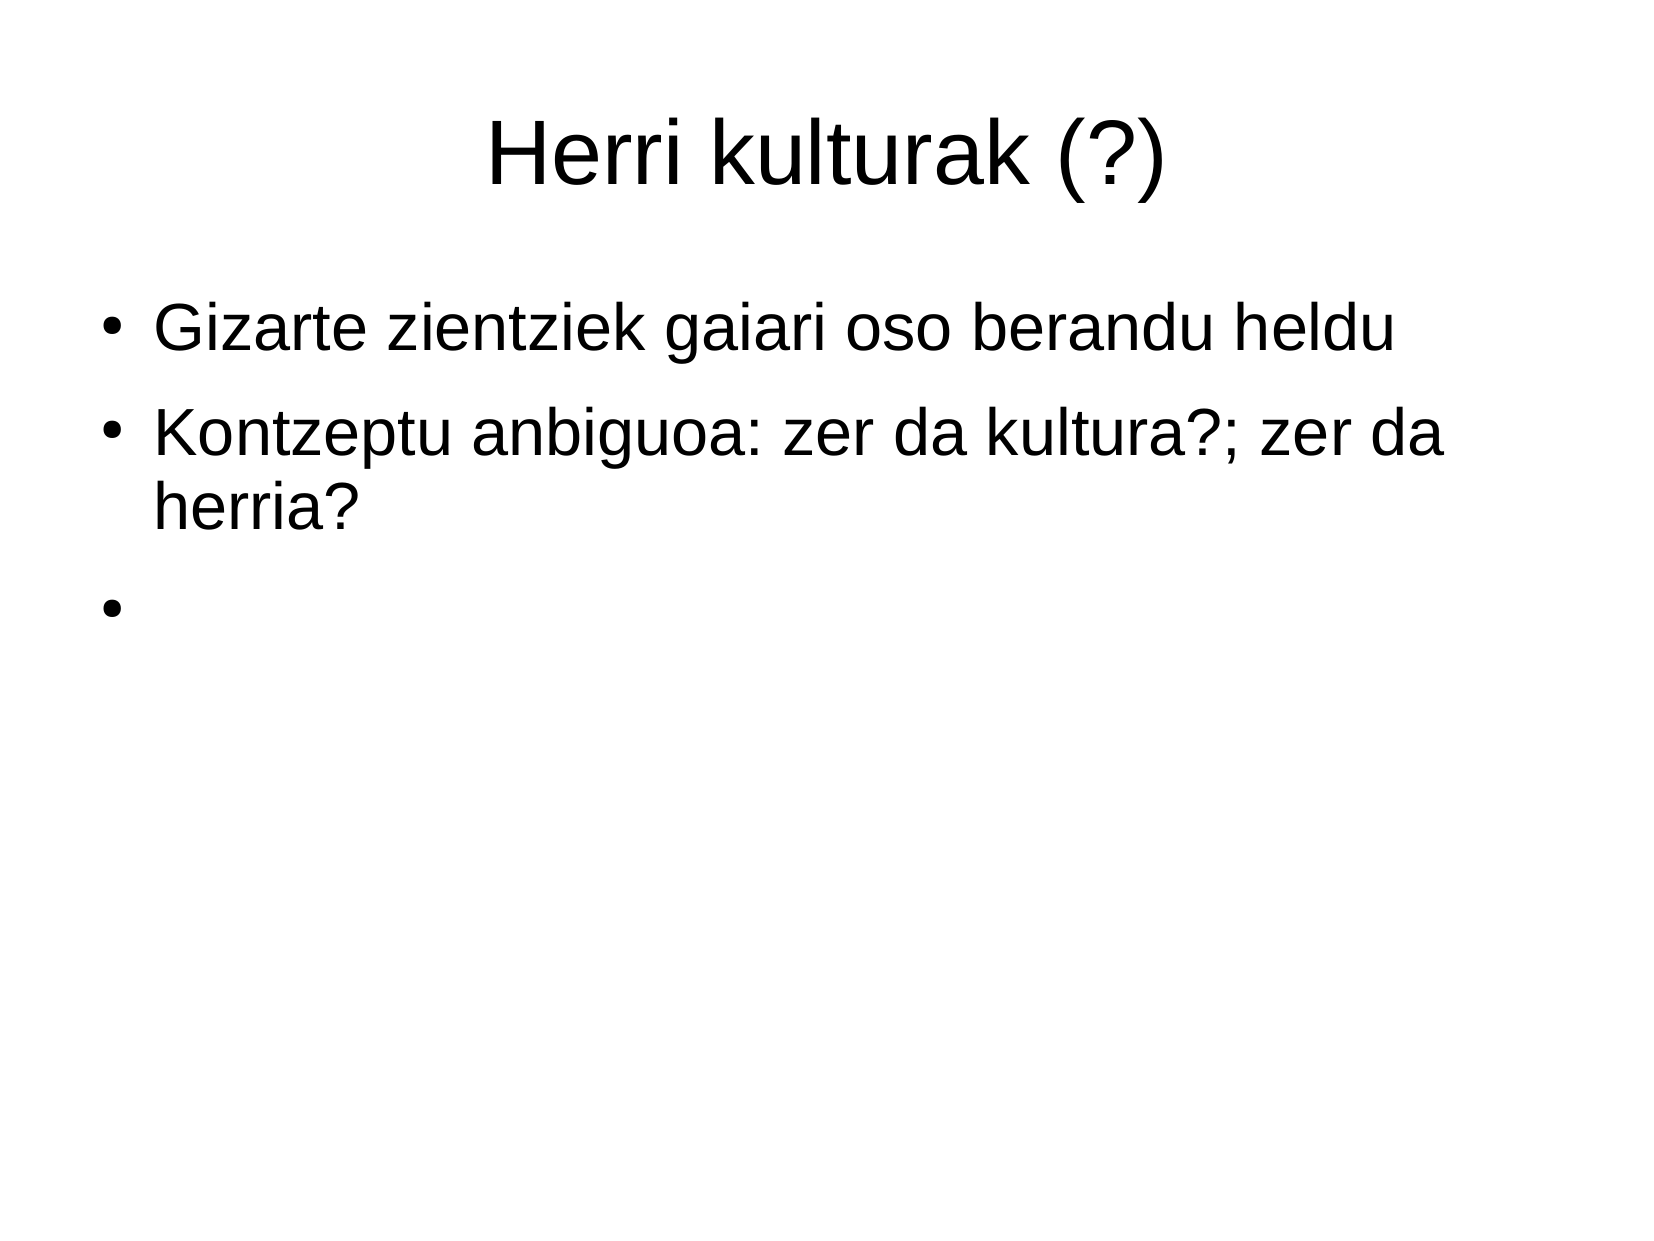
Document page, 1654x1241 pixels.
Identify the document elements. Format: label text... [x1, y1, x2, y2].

title Herri kulturak (?) [82, 49, 1571, 257]
list Gizarte zientziek gaiari oso berandu heldu Kontzeptu anbiguoa: zer da kultura?; zer da herria? [82, 290, 1571, 1010]
